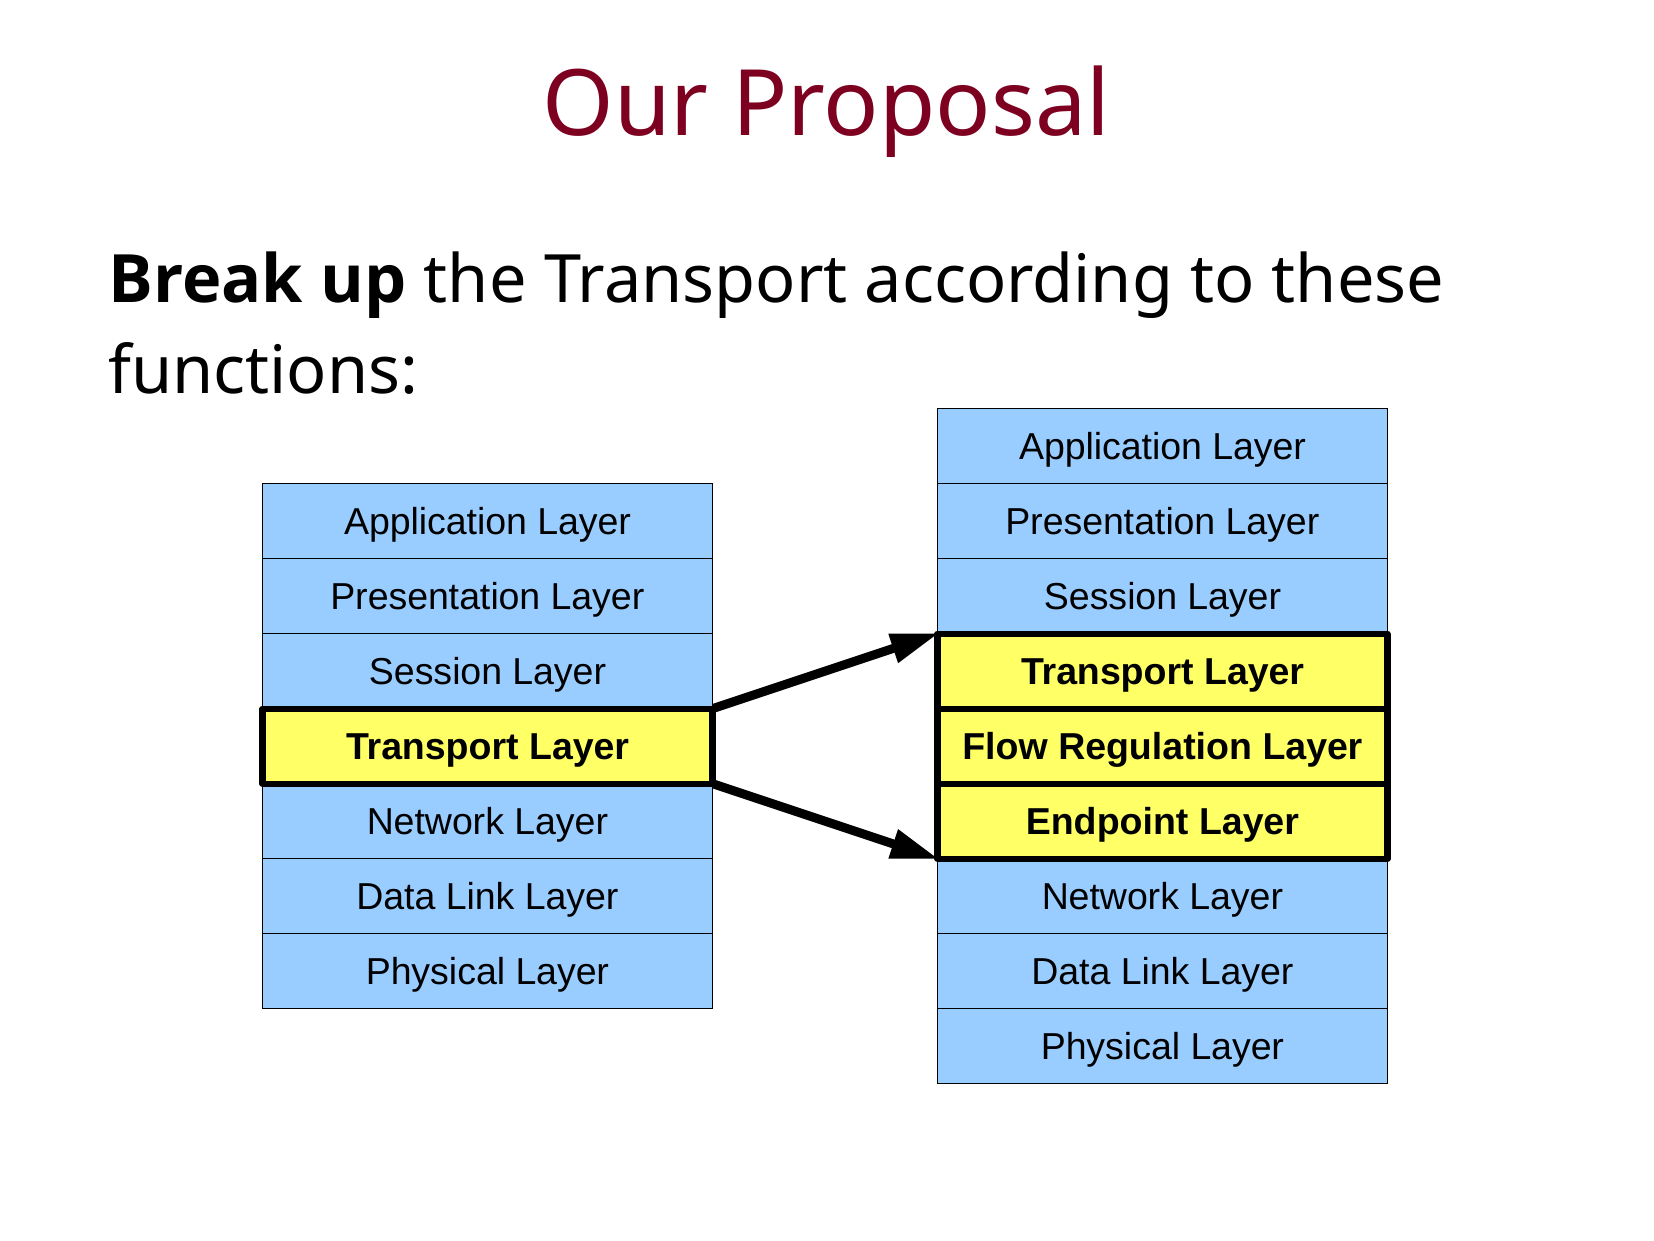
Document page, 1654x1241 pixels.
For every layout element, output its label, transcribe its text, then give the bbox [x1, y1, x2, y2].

list Break up the Transport according to these functions: [37, 231, 1613, 1142]
title Our Proposal [82, 0, 1571, 204]
